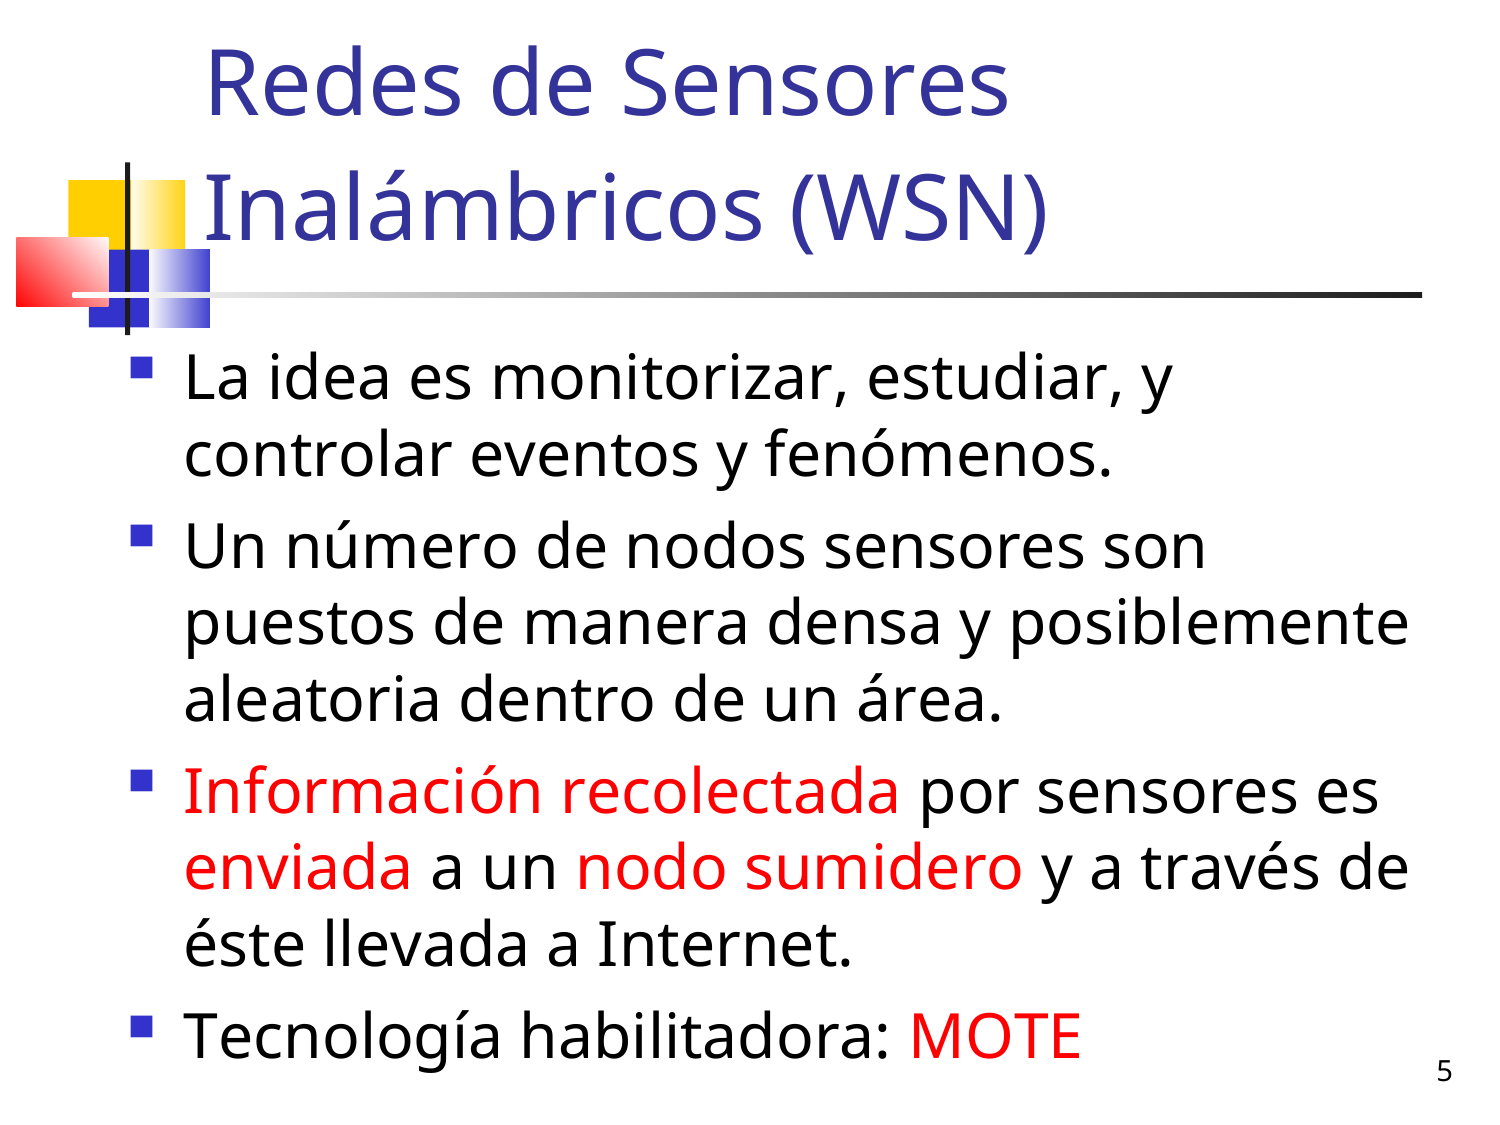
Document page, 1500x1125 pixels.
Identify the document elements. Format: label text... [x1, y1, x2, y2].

title Redes de Sensores Inalámbricos (WSN) [188, 35, 1269, 276]
list La idea es monitorizar, estudiar, y controlar eventos y fenómenos. Un número de nodos sensores son puestos de manera densa y posiblemente aleatoria dentro de un área. Información recolectada por sensores es enviada a un nodo sumidero y a través de éste llevada a Internet. Tecnología habilitadora: MOTE [112, 331, 1469, 1057]
text_box <number> [1155, 1057, 1468, 1100]
